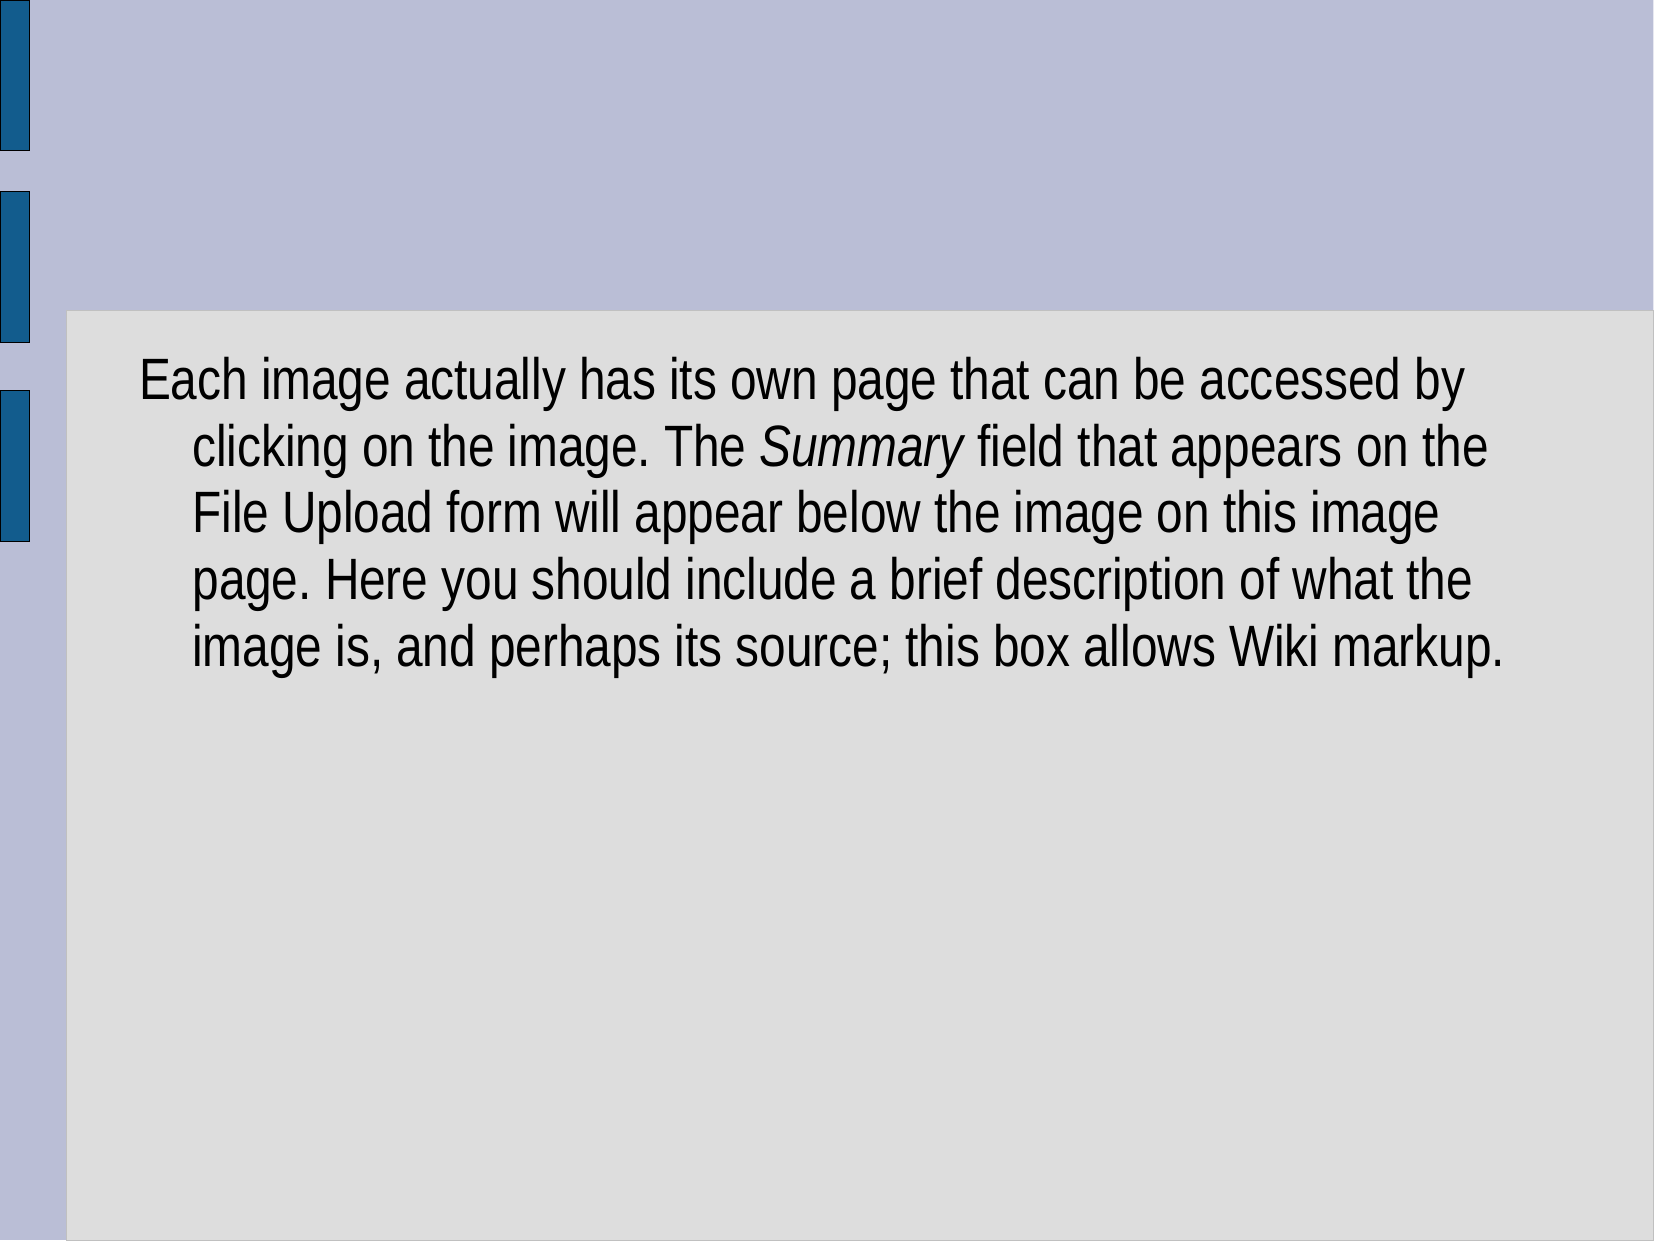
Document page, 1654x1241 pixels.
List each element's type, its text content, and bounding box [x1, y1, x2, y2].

list Each image actually has its own page that can be accessed by clicking on the image. The Summary field that appears on the File Upload form will appear below the image on this image page. Here you should include a brief description of what the image is, and perhaps its source; this box allows Wiki markup. [121, 344, 1534, 1127]
